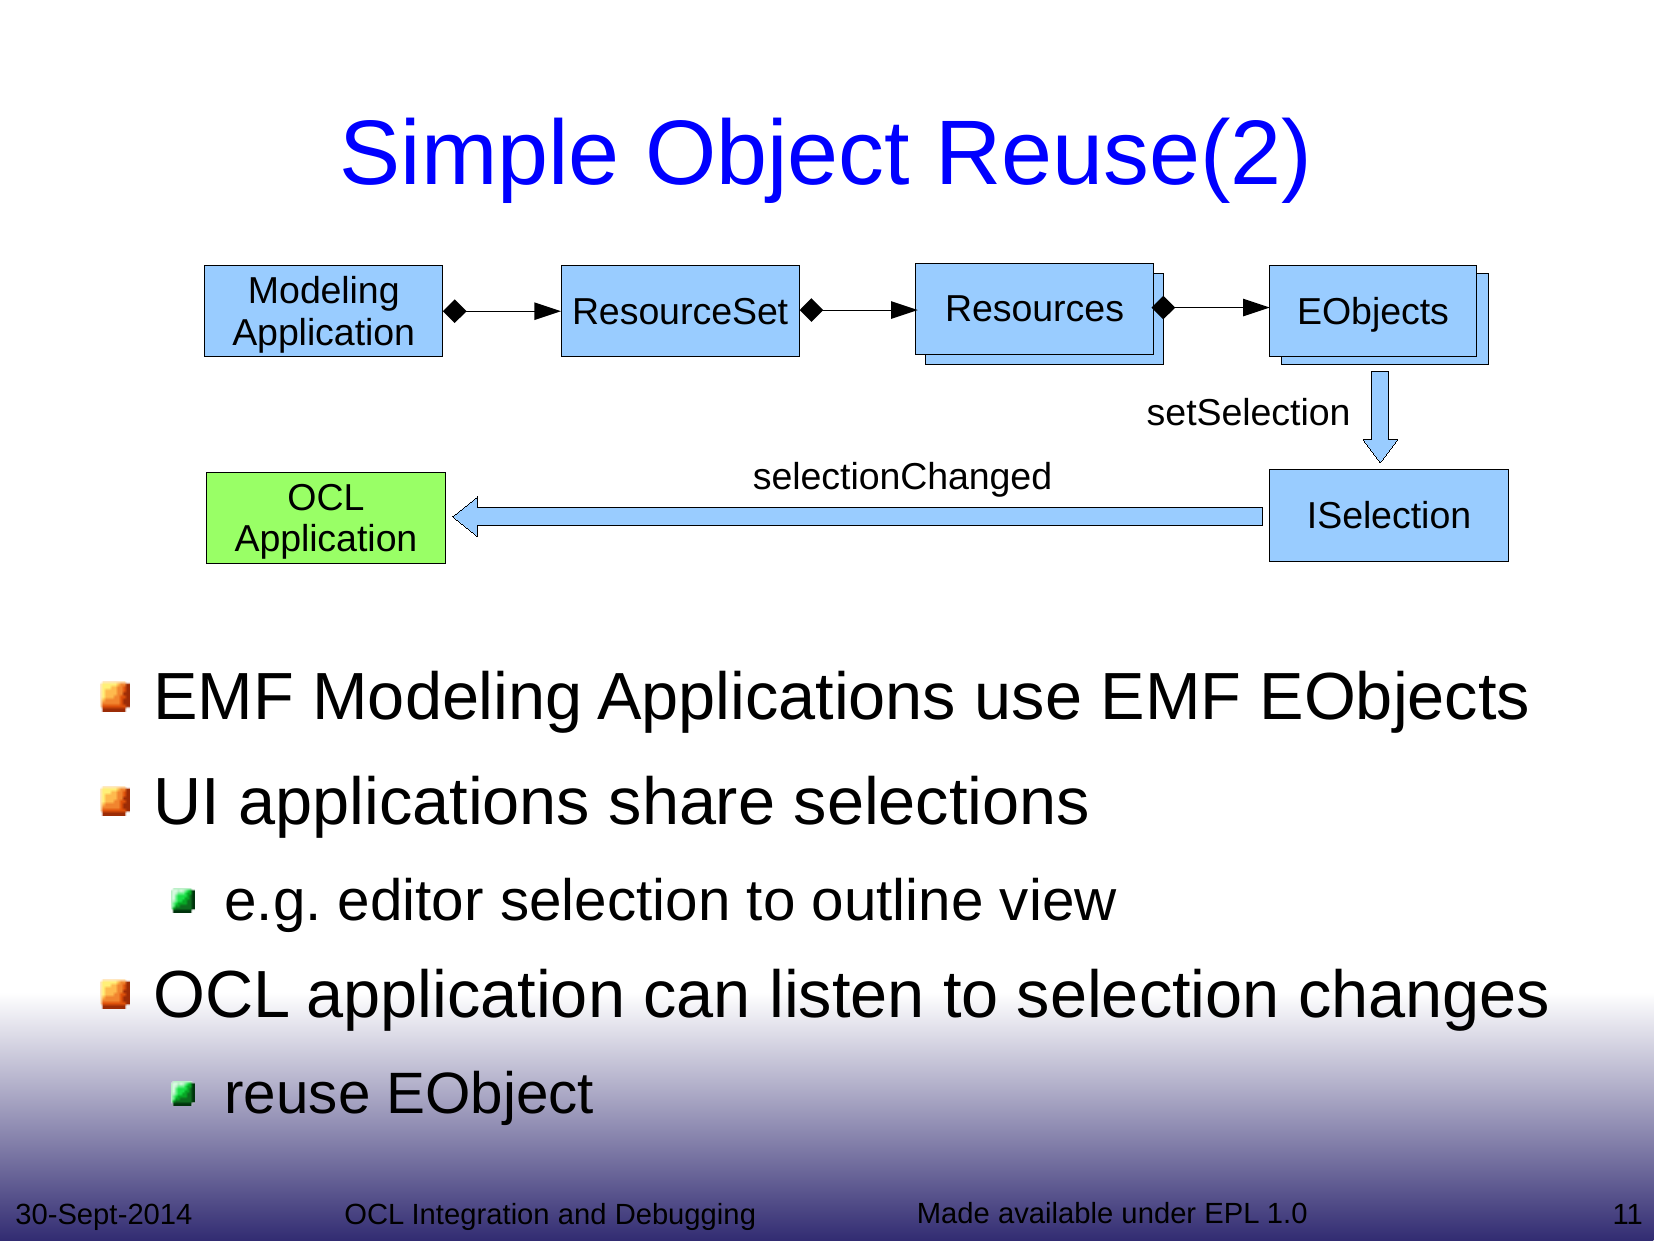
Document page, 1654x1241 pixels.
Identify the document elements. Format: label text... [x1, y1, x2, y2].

text_box [1364, 371, 1398, 463]
text_box setSelection [1131, 383, 1366, 441]
text_box ResourceSet [561, 265, 800, 357]
text_box ISelection [1269, 469, 1509, 562]
text_box EObjects [1281, 273, 1489, 365]
text_box Resources [1154, 273, 1164, 304]
text_box OCL Application [206, 472, 446, 564]
text_box Resources [925, 312, 1164, 365]
text_box EObjects [1269, 265, 1477, 357]
text_box [452, 496, 1263, 537]
text_box selectionChanged [738, 447, 1067, 505]
list EMF Modeling Applications use EMF EObjects UI applications share selections e.g. editor selection to outline view OCL application can listen to selection changes reuse EObject [82, 659, 1571, 1126]
text_box Modeling Application [204, 265, 443, 357]
text_box Resources [915, 263, 1154, 355]
title Simple Object Reuse(2) [82, 49, 1571, 257]
